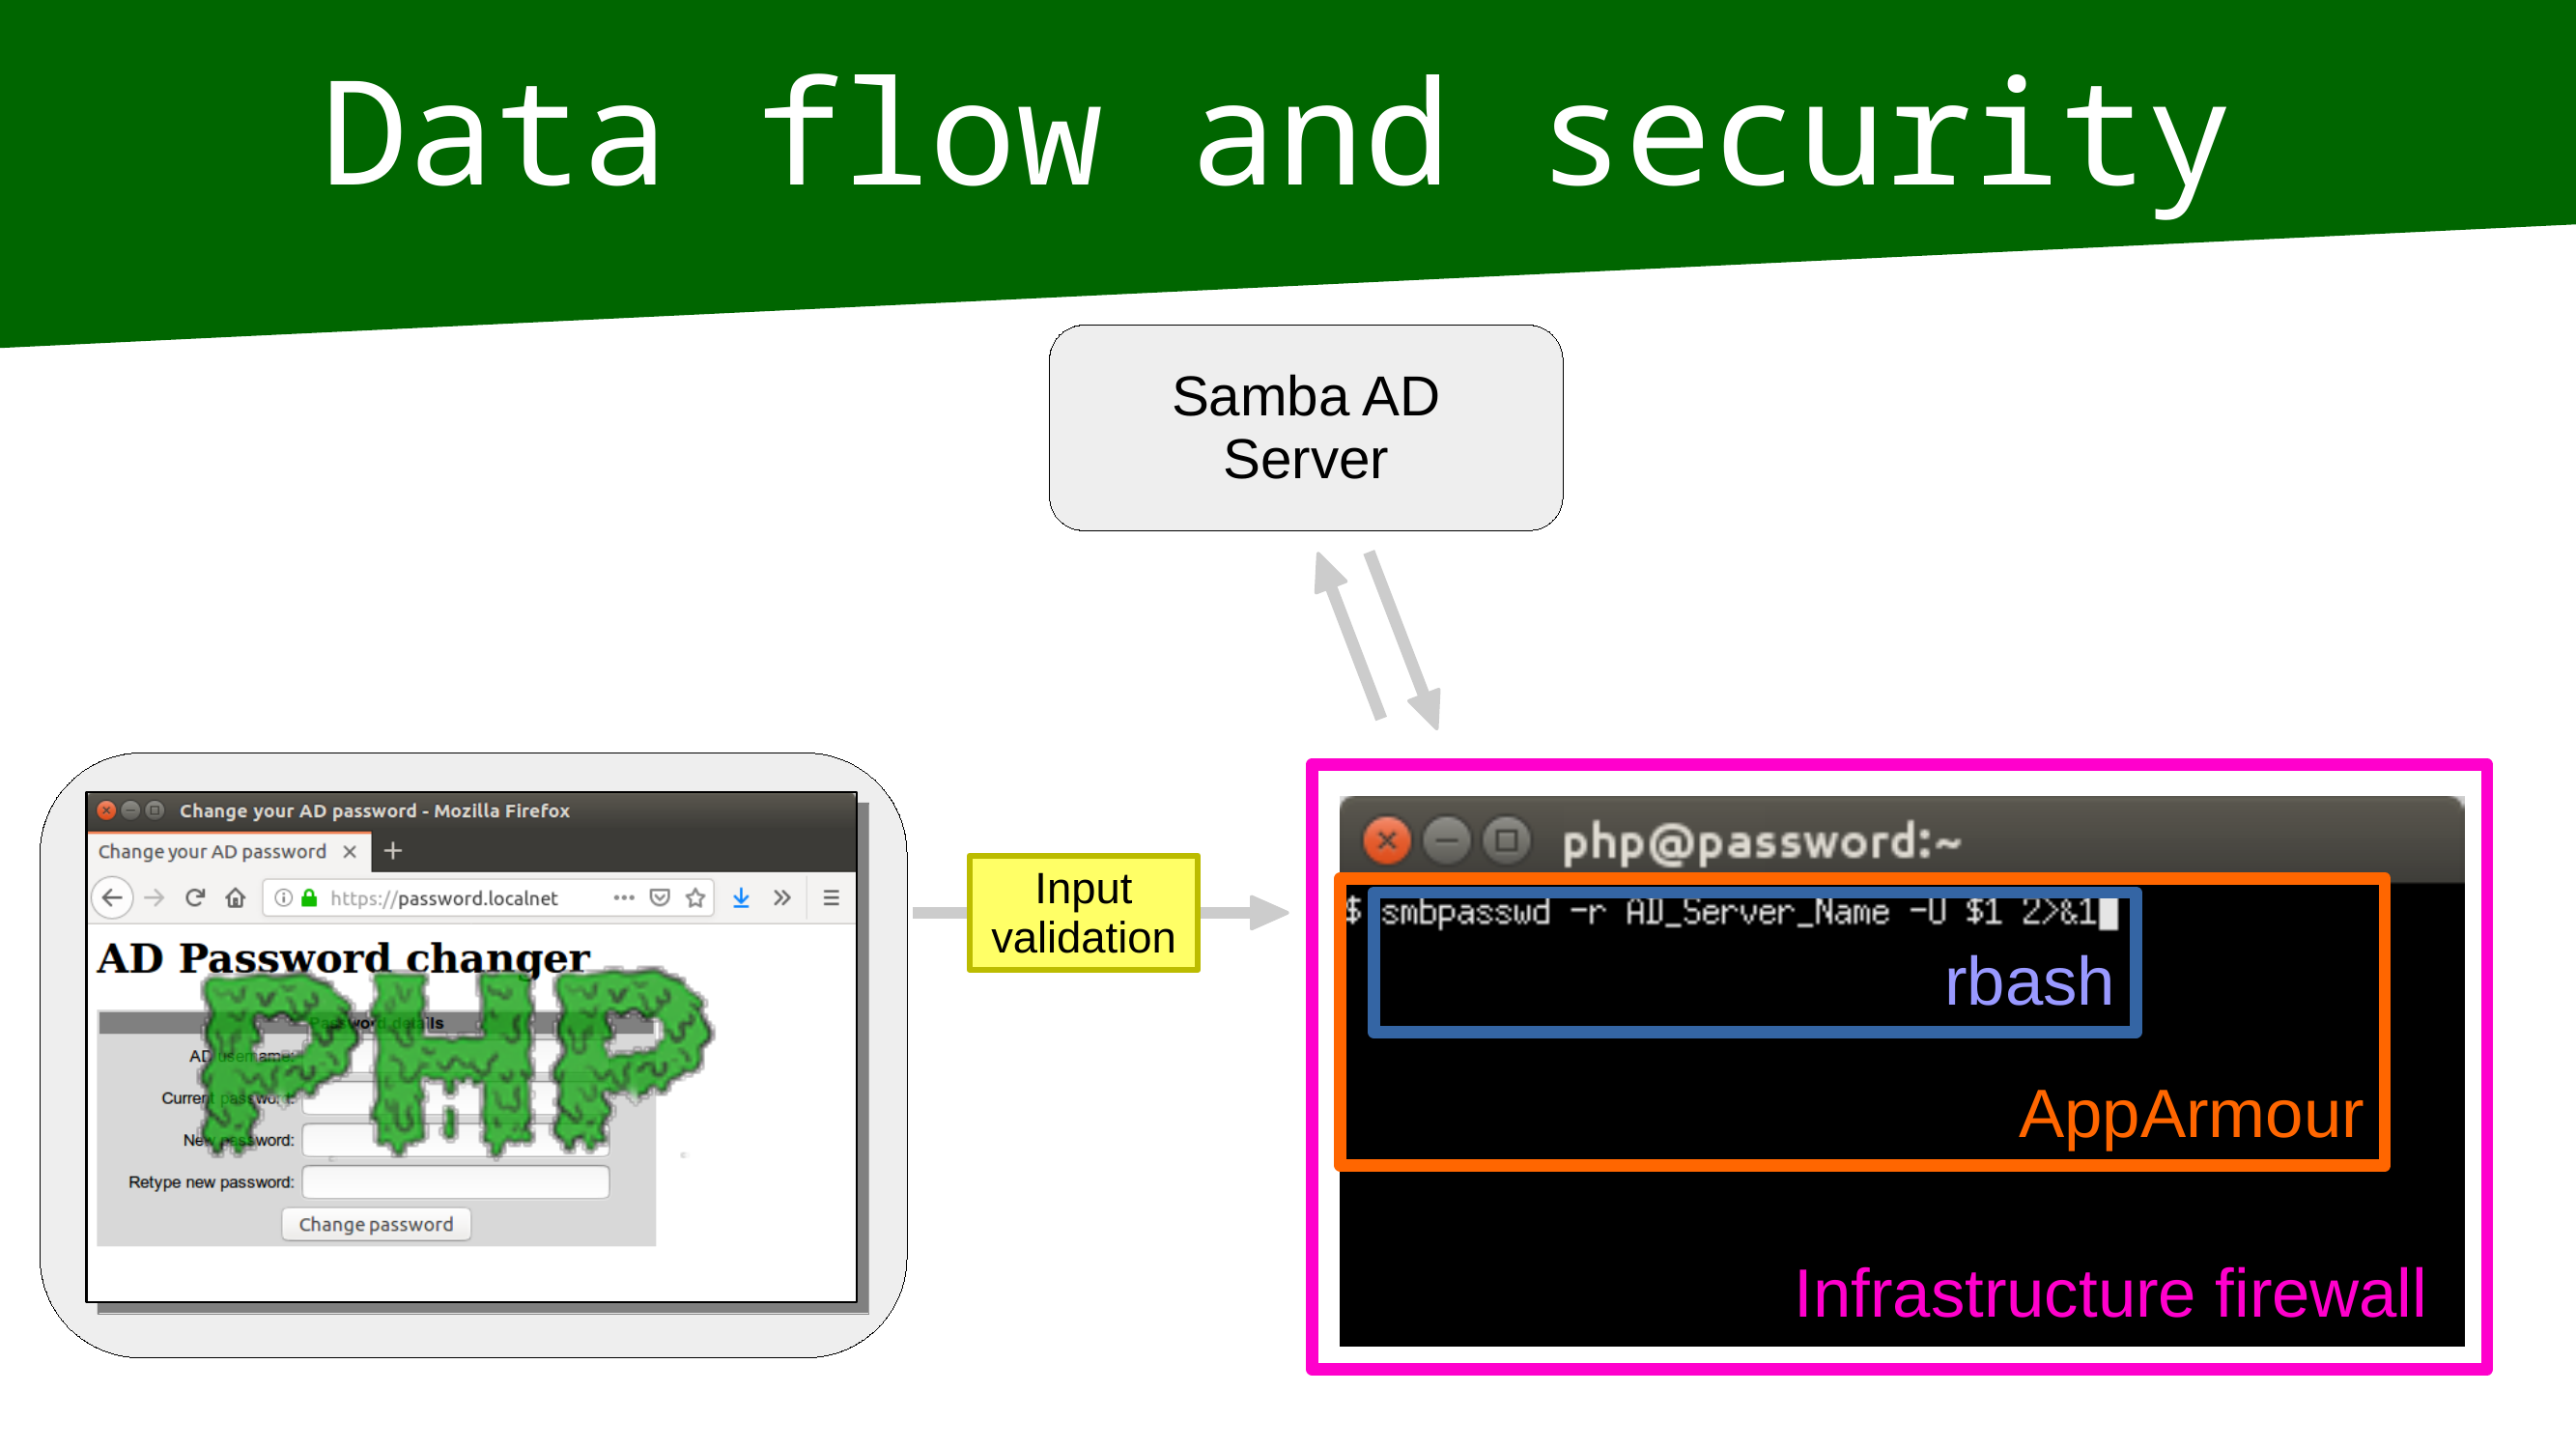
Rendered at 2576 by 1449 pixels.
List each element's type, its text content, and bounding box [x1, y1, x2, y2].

text_box Data flow and security [0, 22, 2556, 252]
text_box Infrastructure firewall [1312, 764, 2487, 1370]
text_box Domain connected VM [40, 753, 908, 1358]
text_box [0, 252, 1998, 349]
text_box [0, 0, 2576, 226]
text_box Input validation [969, 855, 1199, 970]
text_box Samba AD Server [1049, 325, 1564, 531]
picture [87, 792, 856, 1301]
